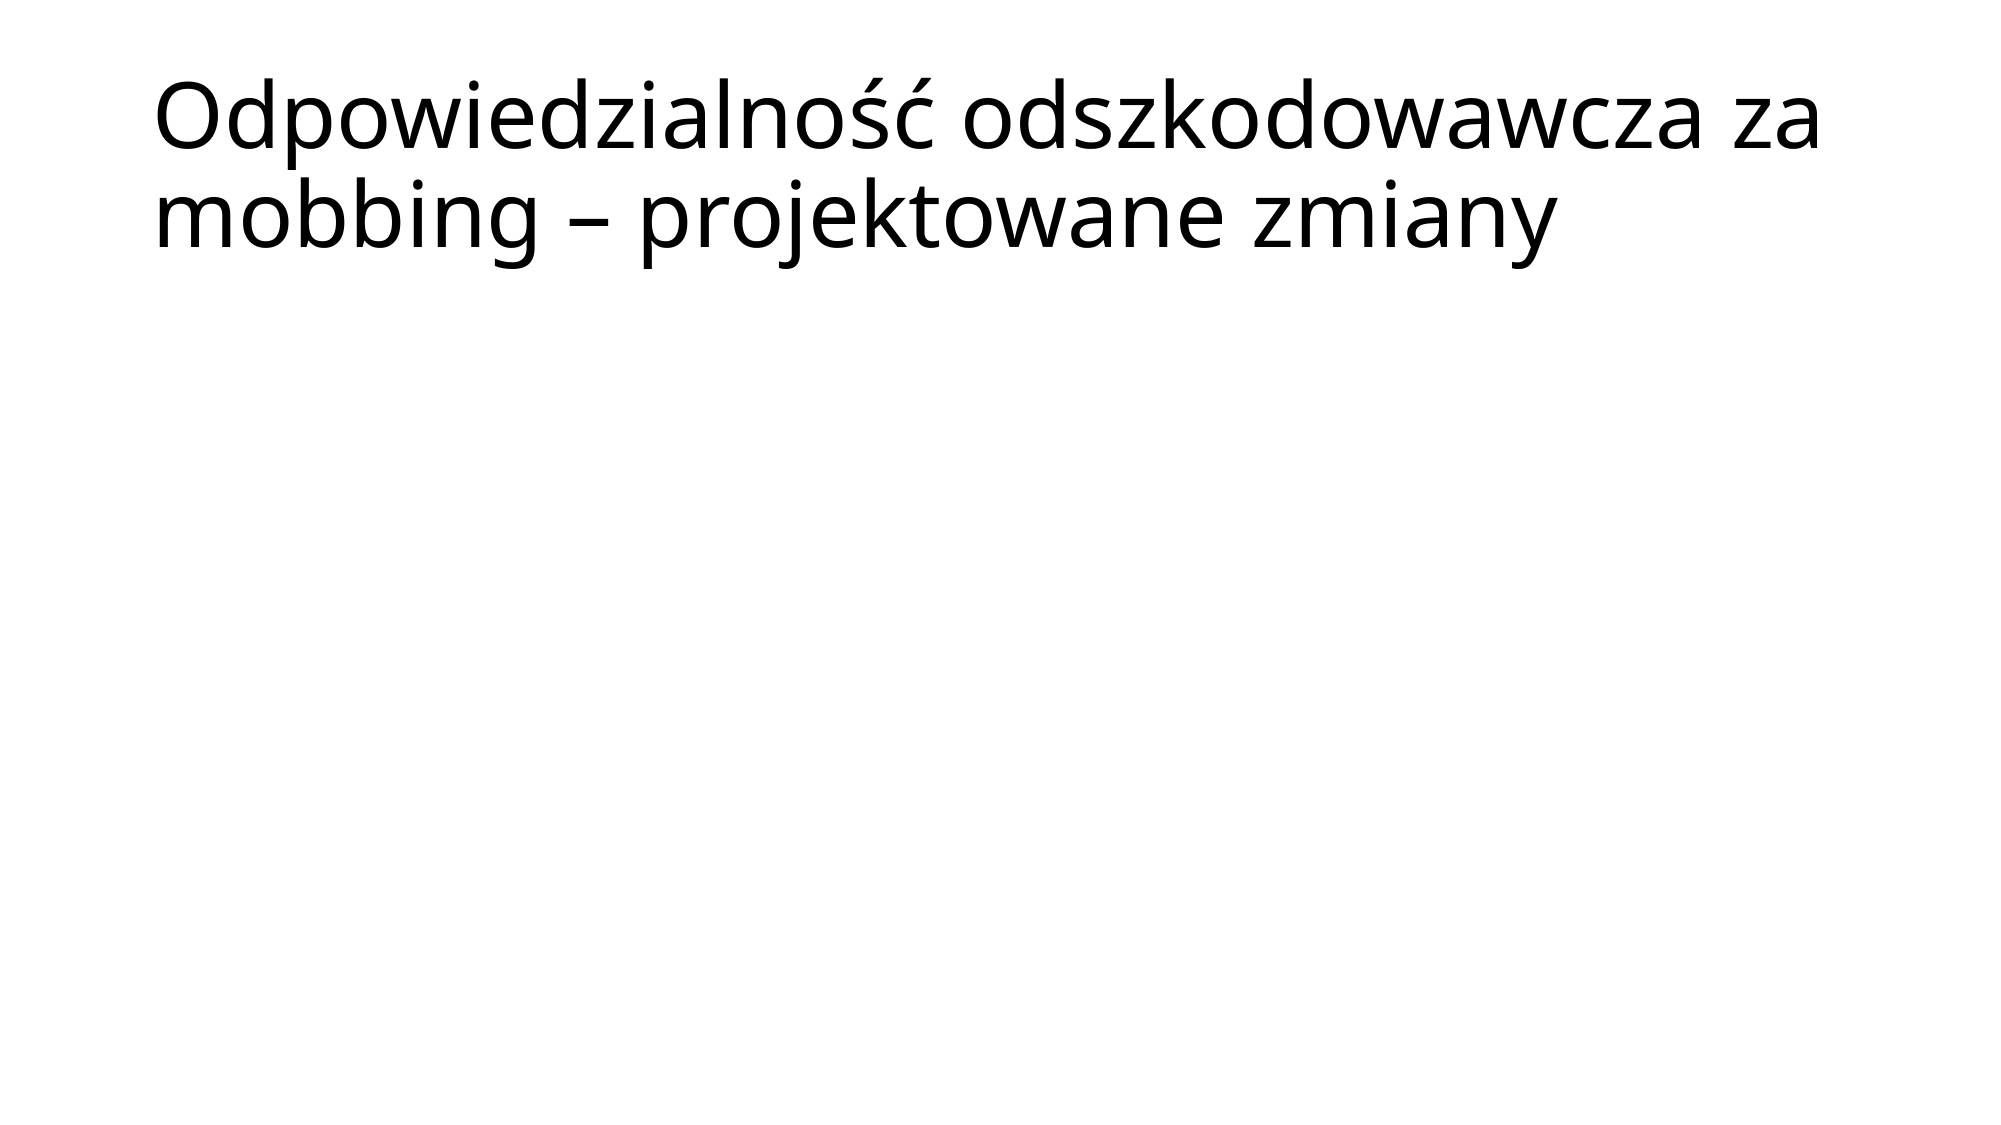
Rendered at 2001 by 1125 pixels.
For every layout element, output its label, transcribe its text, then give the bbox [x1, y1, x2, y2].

title Odpowiedzialność odszkodowawcza za mobbing – projektowane zmiany [137, 59, 1863, 278]
